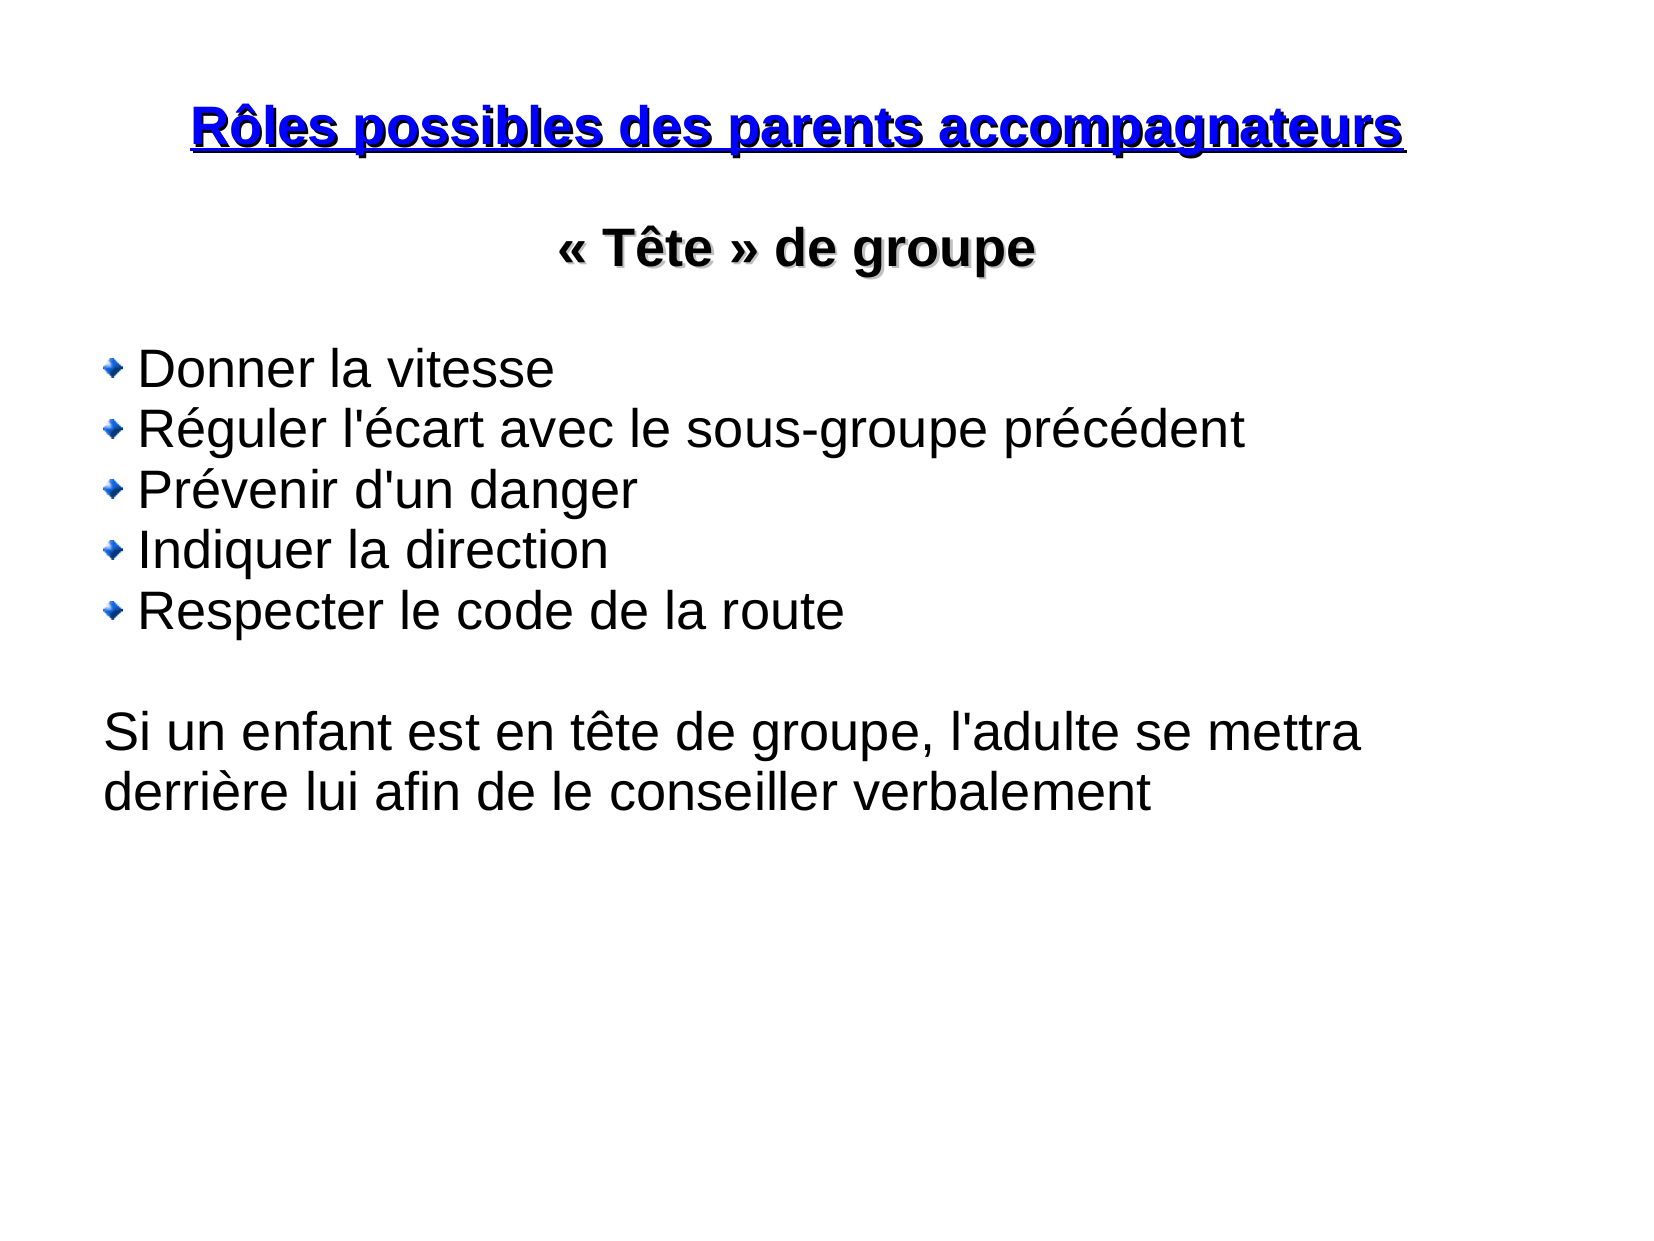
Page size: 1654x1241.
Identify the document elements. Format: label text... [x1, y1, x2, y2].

text_box Rôles possibles des parents accompagnateurs « Tête » de groupe Donner la vitesse Réguler l'écart avec le sous-groupe précédent Prévenir d'un danger Indiquer la direction Respecter le code de la route Si un enfant est en tête de groupe, l'adulte se mettra derrière lui afin de le conseiller verbalement [88, 88, 1506, 1049]
